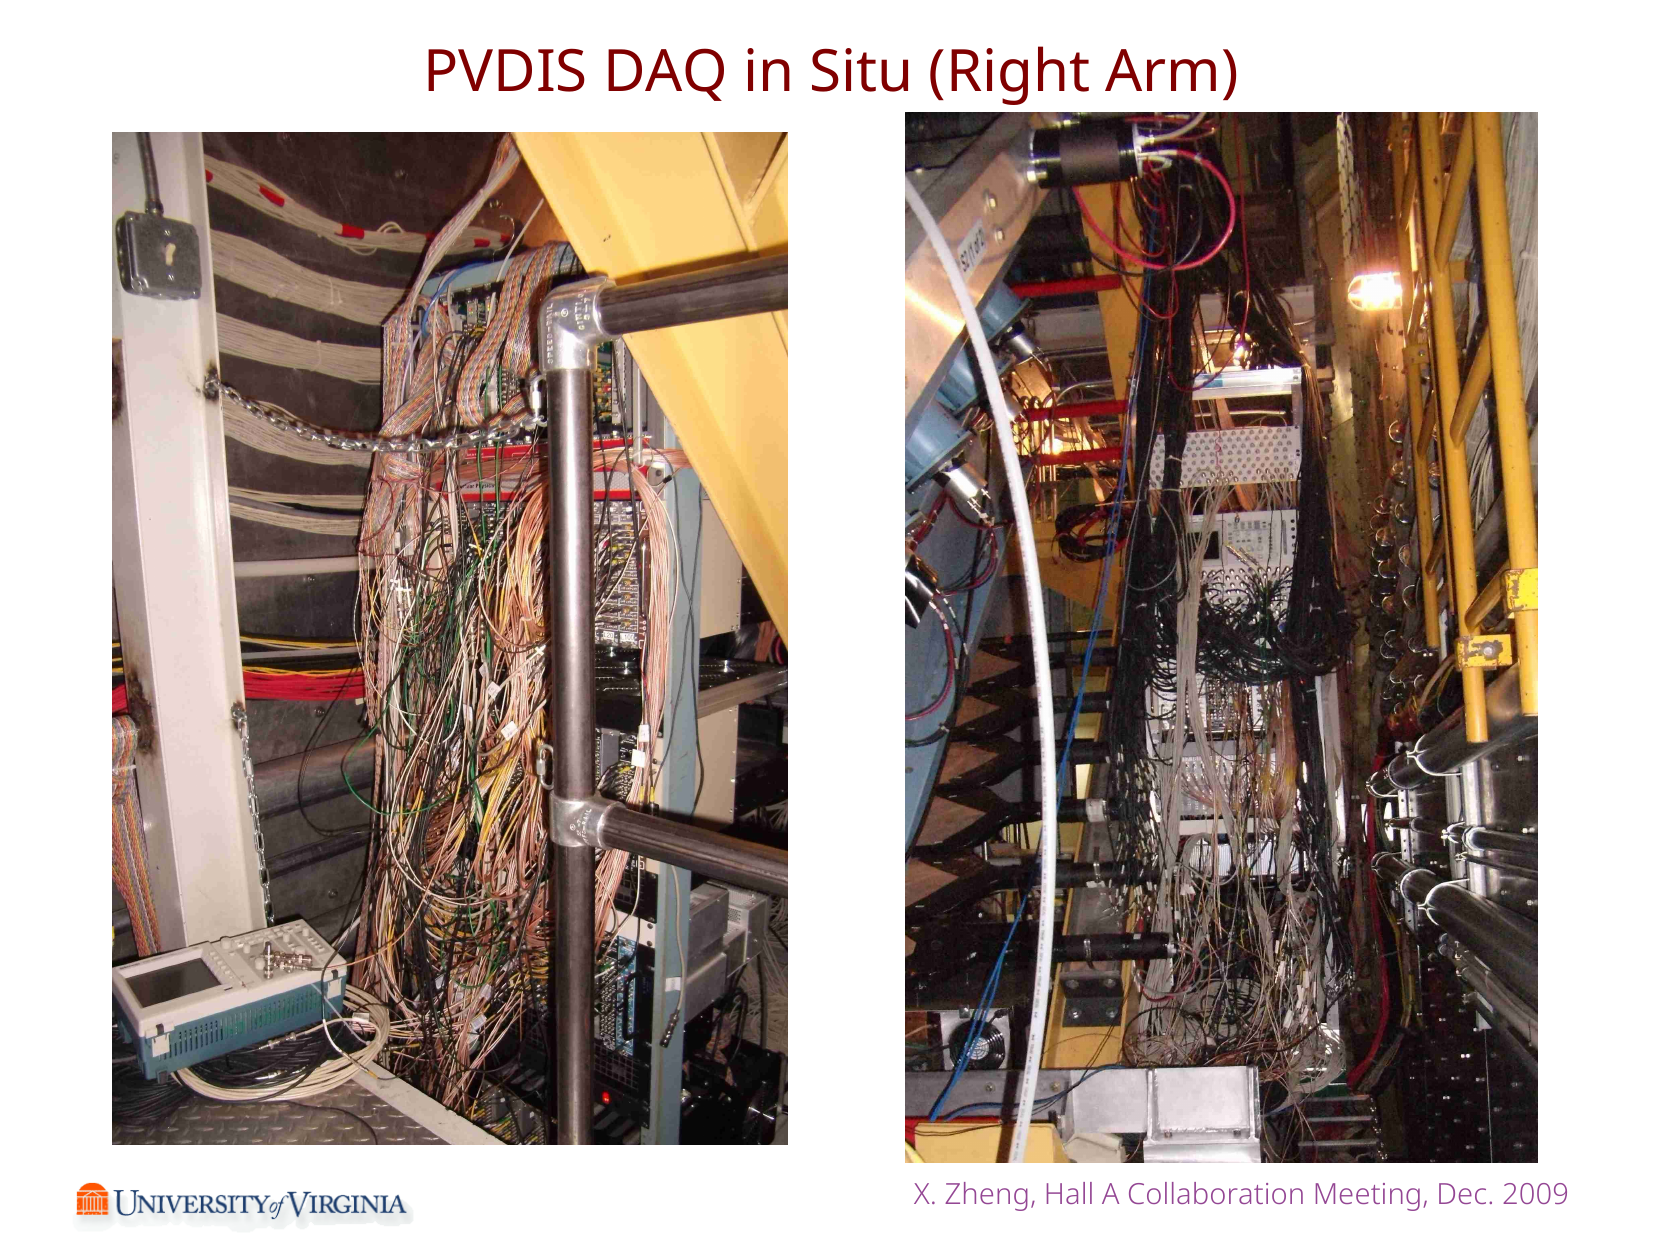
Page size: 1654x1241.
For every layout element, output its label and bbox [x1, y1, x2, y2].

picture [112, 132, 788, 1145]
picture [905, 112, 1538, 1163]
picture [53, 1165, 427, 1241]
